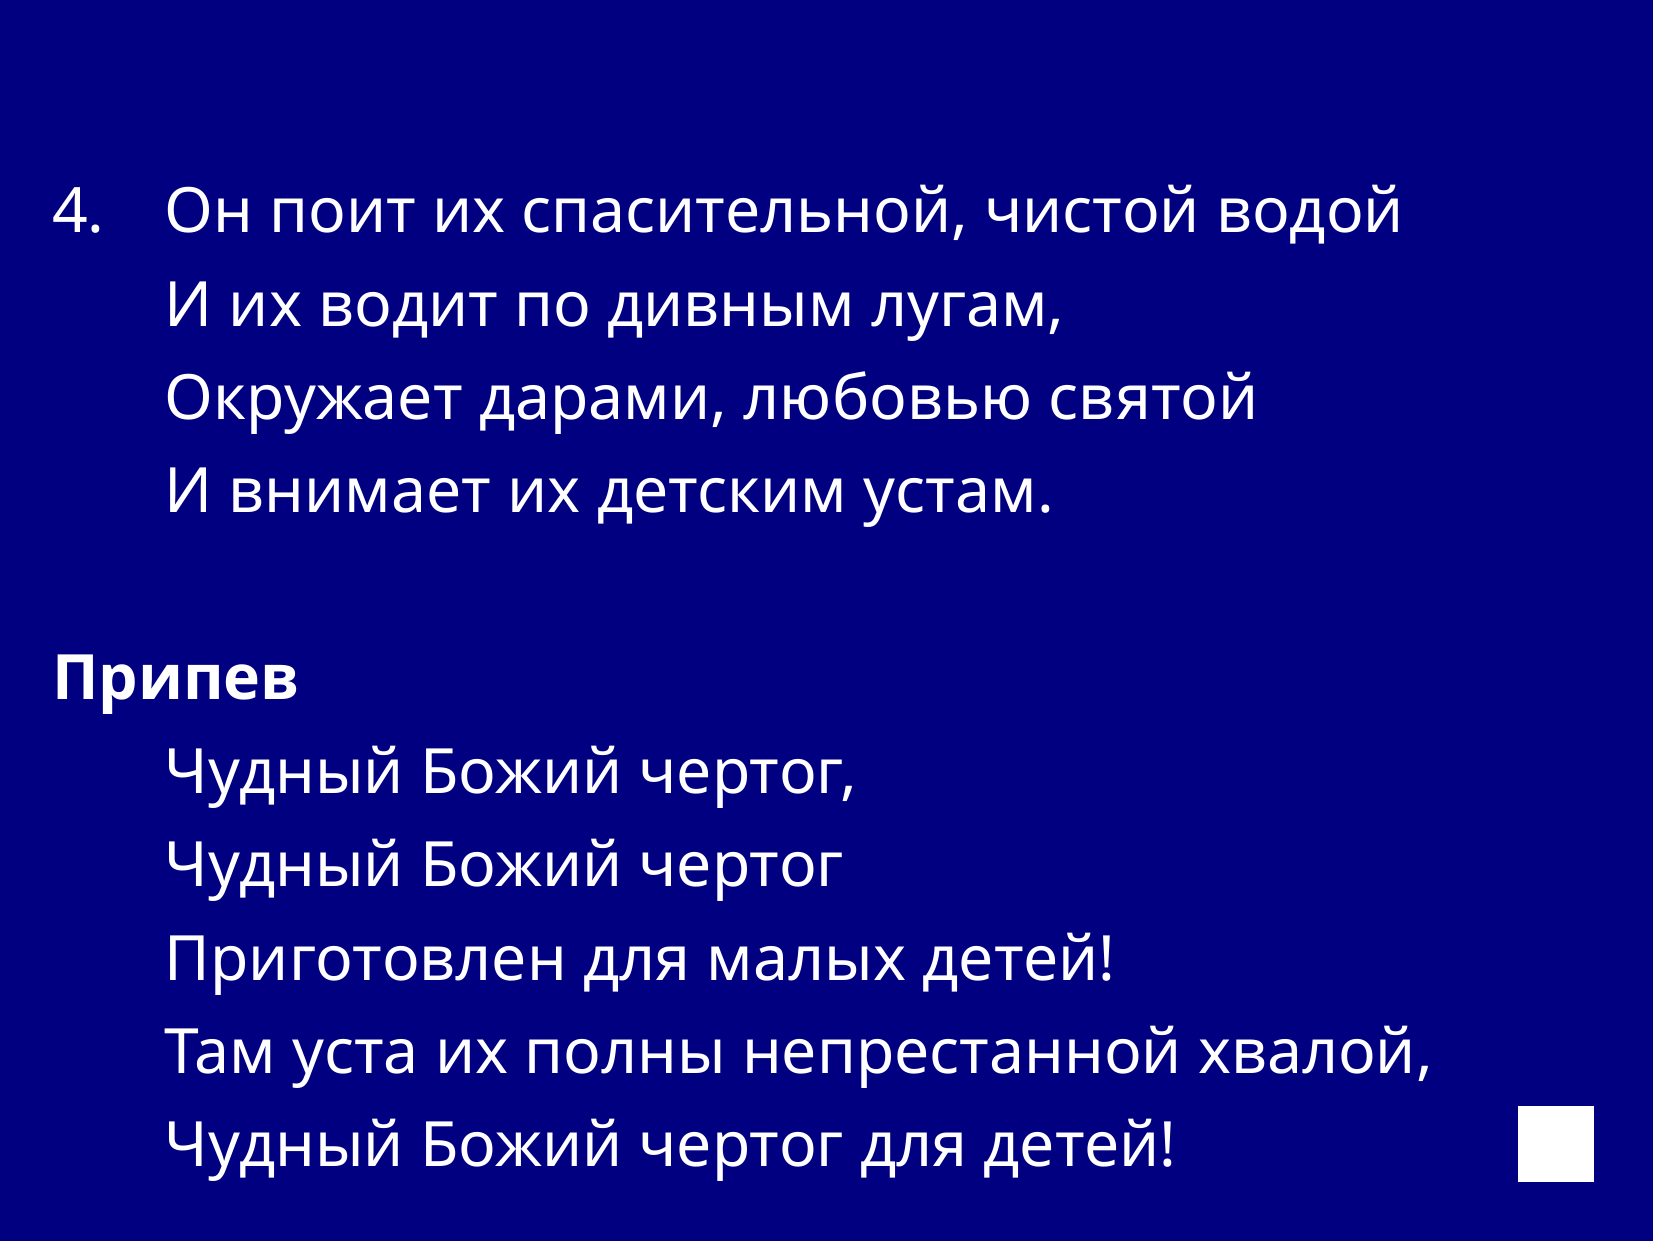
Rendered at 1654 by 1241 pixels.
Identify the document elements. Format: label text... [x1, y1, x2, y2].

text_box [1518, 1163, 1594, 1182]
text_box 4. Он поит их спасительной, чистой водой И их водит по дивным лугам, Окружает дарами, любовью святой И внимает их детским устам. Припев Чудный Божий чертог, Чудный Божий чертог Приготовлен для малых детей! Там уста их полны непрестанной хвалой, Чудный Божий чертог для детей! [37, 150, 1651, 1163]
